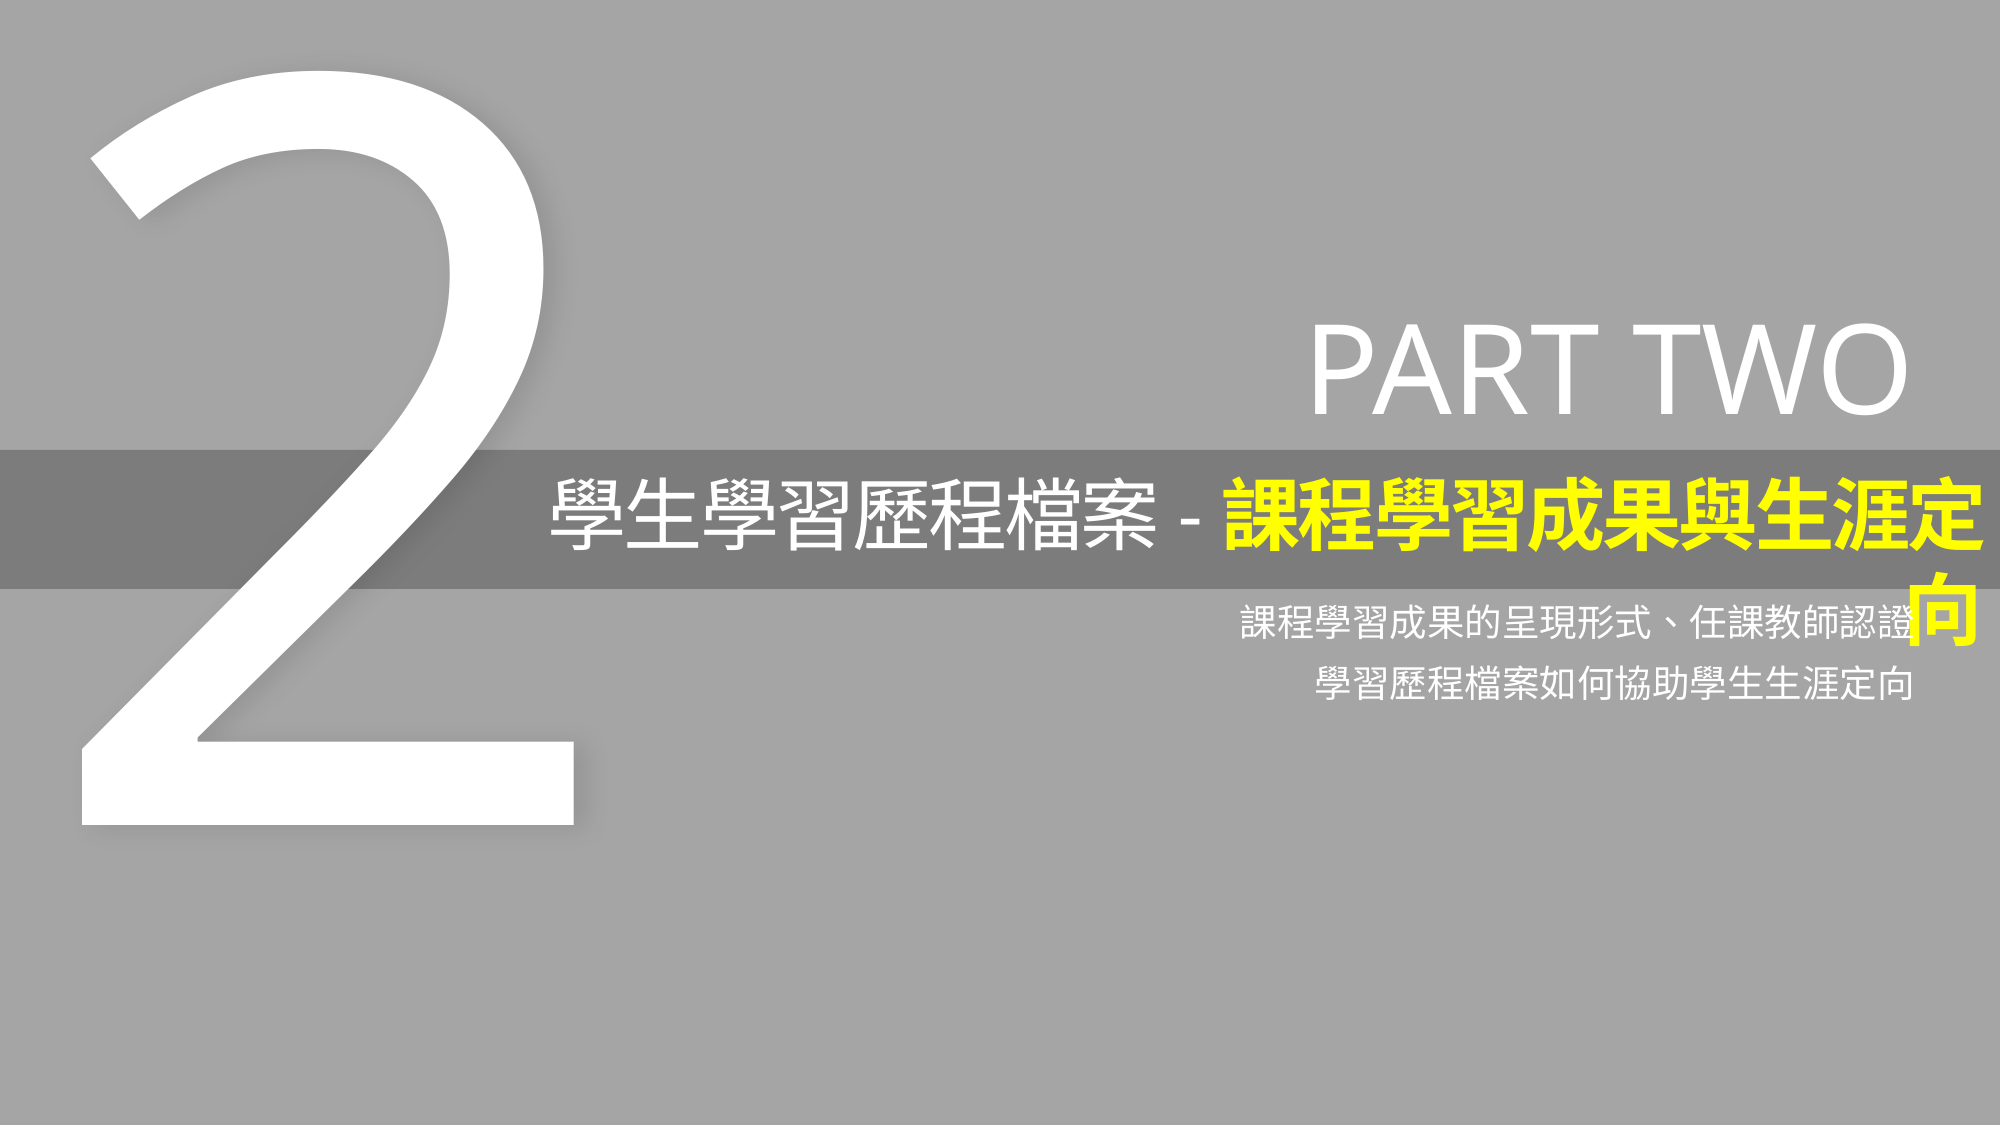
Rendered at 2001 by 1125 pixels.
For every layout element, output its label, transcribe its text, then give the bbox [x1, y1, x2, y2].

list 課程學習成果的呈現形式、任課教師認證 學習歷程檔案如何協助學生生涯定向 [852, 596, 1930, 712]
list 2 [18, 0, 577, 1125]
list PART TWO [852, 299, 1930, 457]
list 學生學習歷程檔案-課程學習成果與生涯定向 [498, 457, 1999, 665]
